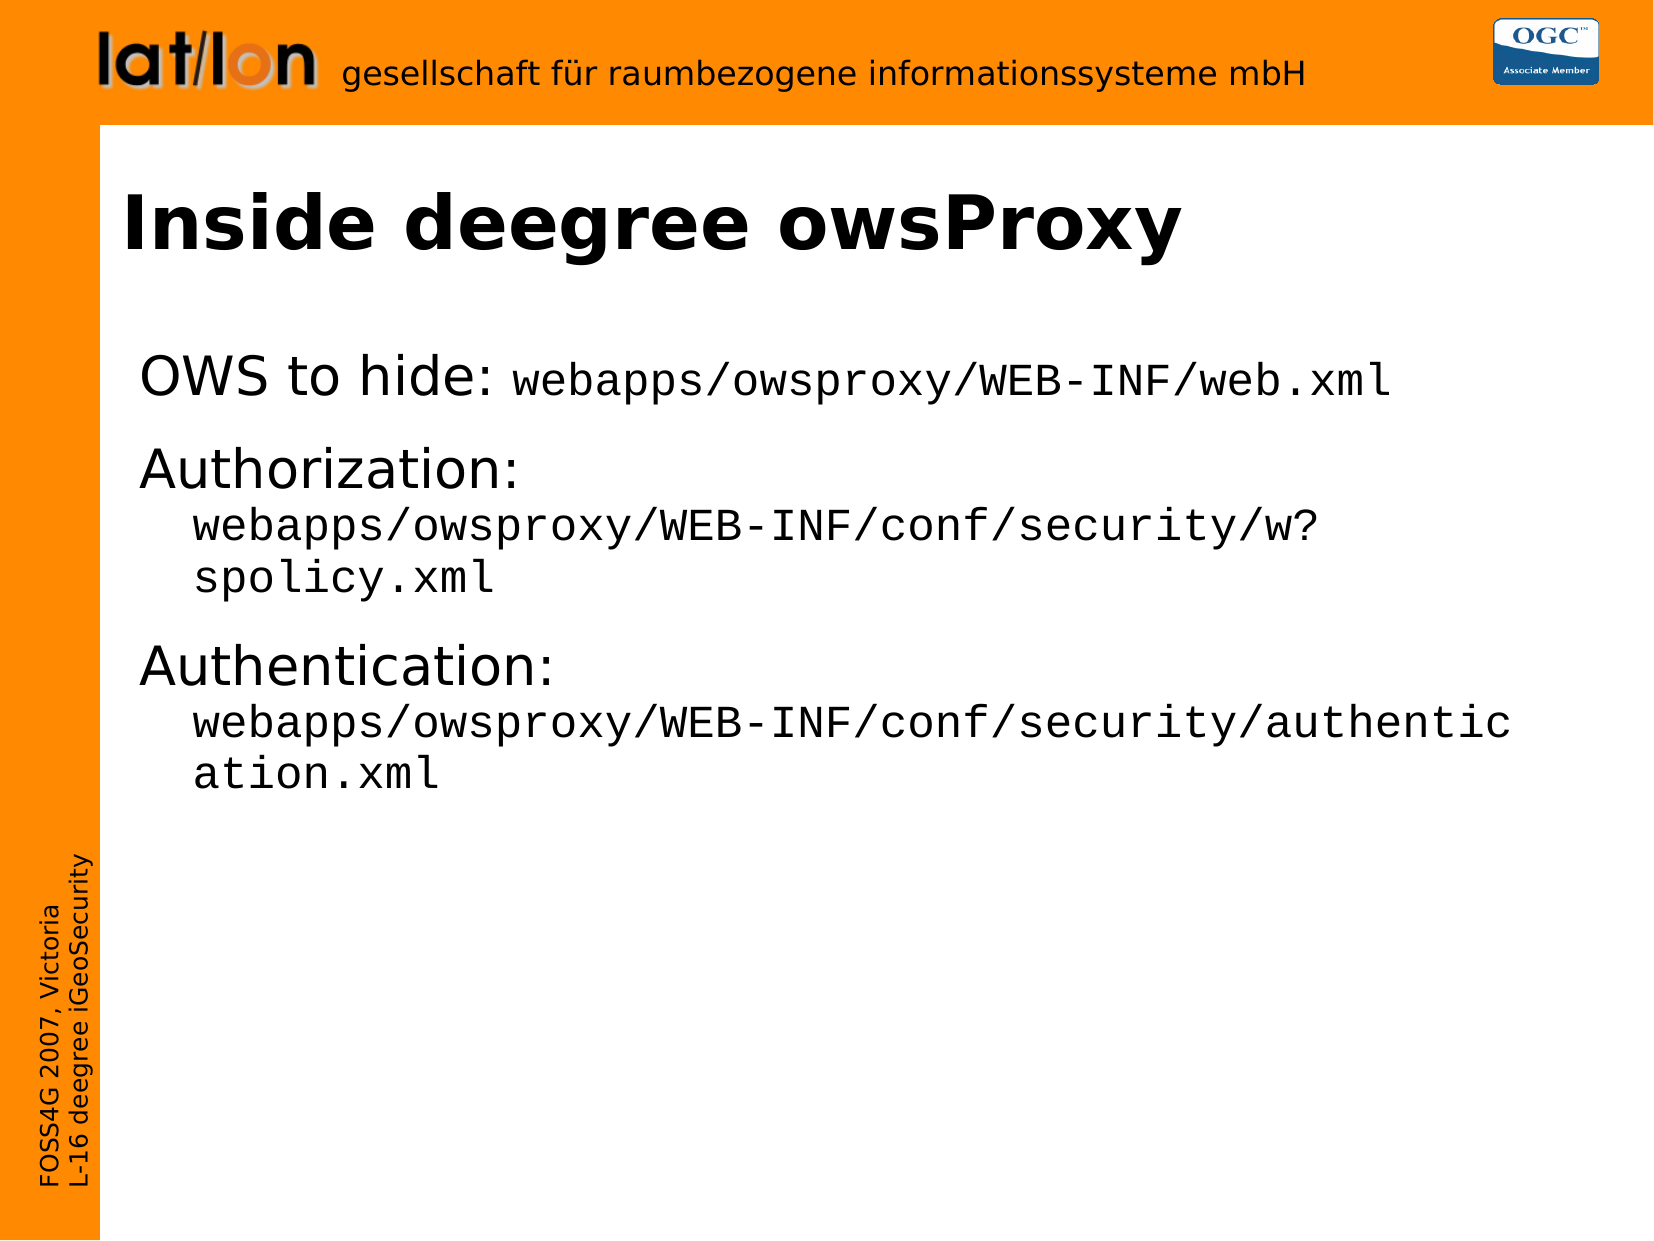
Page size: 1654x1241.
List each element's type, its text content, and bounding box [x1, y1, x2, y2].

list OWS to hide: webapps/owsproxy/WEB-INF/web.xml Authorization: webapps/owsproxy/WEB-INF/conf/security/w?spolicy.xml Authentication: webapps/owsproxy/WEB-INF/conf/security/authentication.xml [121, 344, 1534, 1127]
title Inside deegree owsProxy [121, 120, 1534, 328]
picture [87, 23, 324, 97]
picture [1493, 18, 1599, 85]
